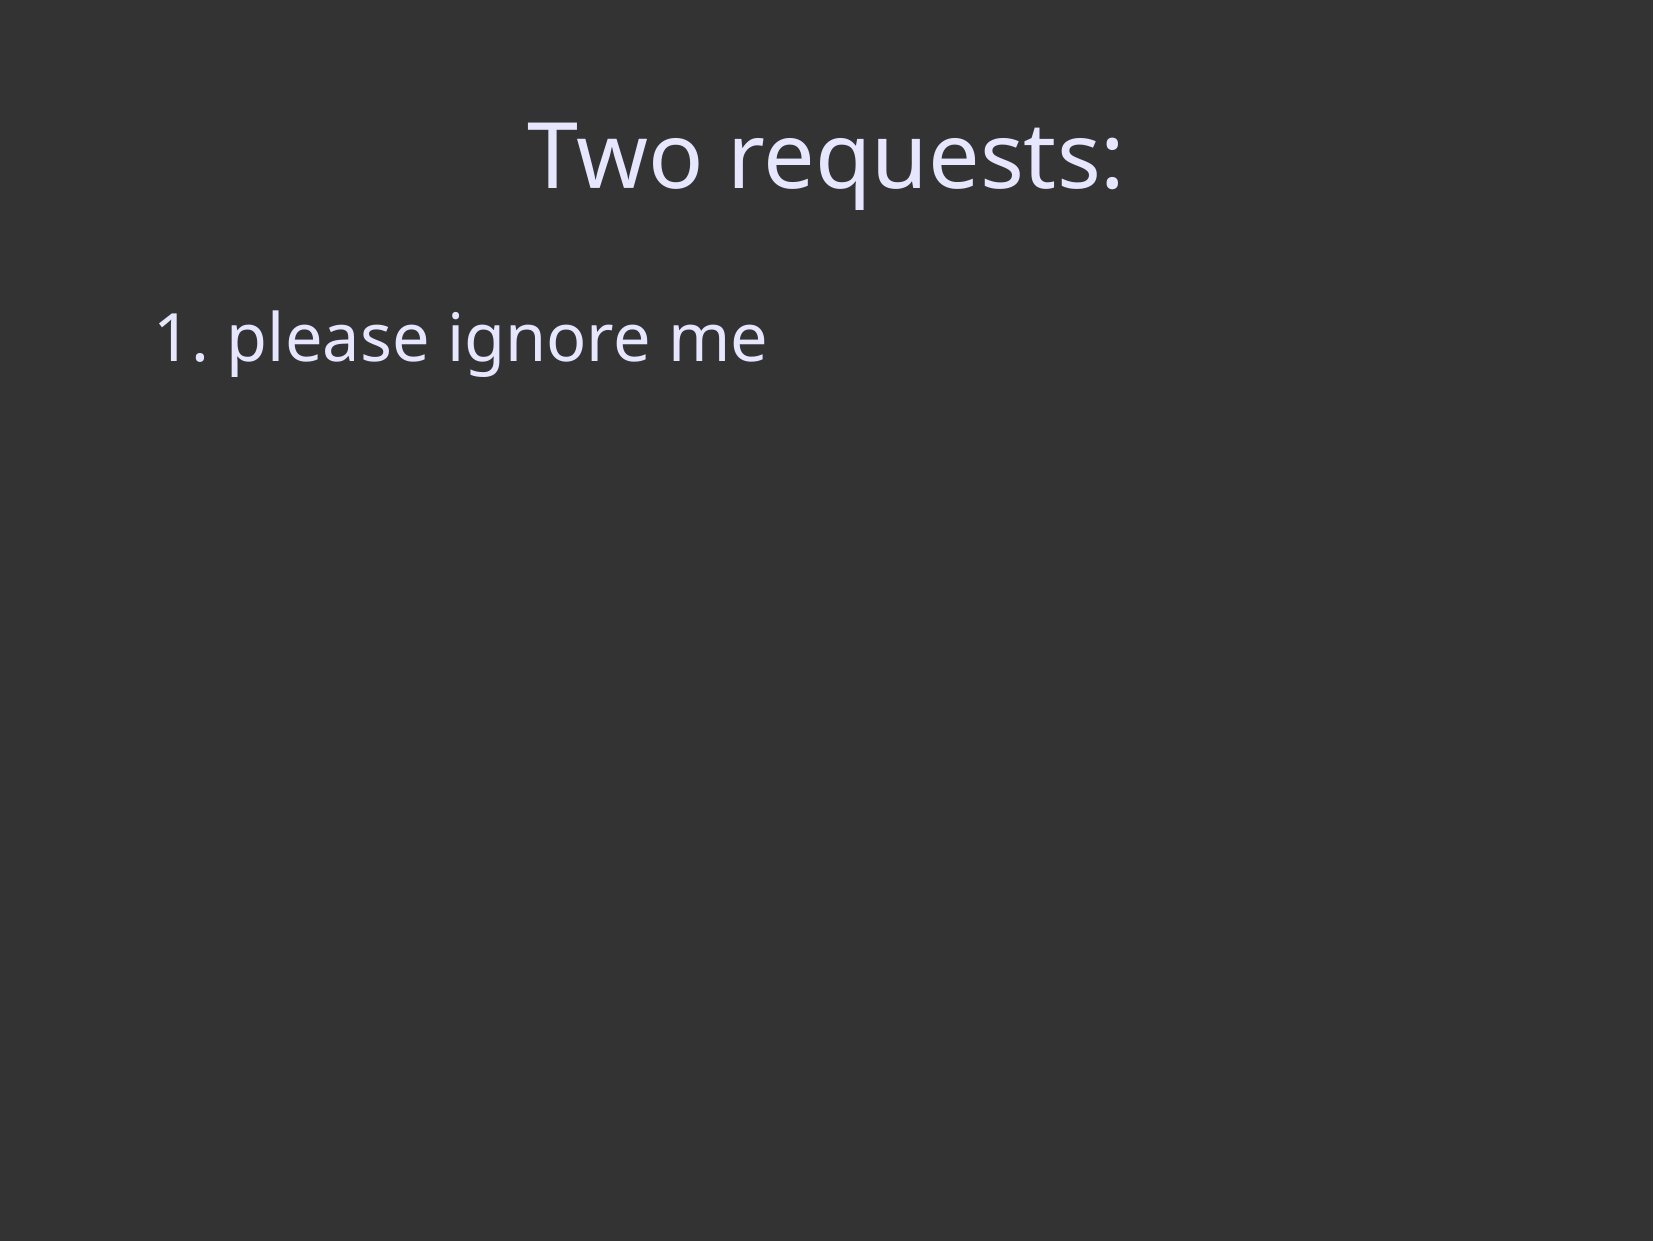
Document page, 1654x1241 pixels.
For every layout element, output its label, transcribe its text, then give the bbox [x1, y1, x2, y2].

title Two requests: [82, 49, 1571, 257]
list 1. please ignore me [82, 290, 1571, 1109]
